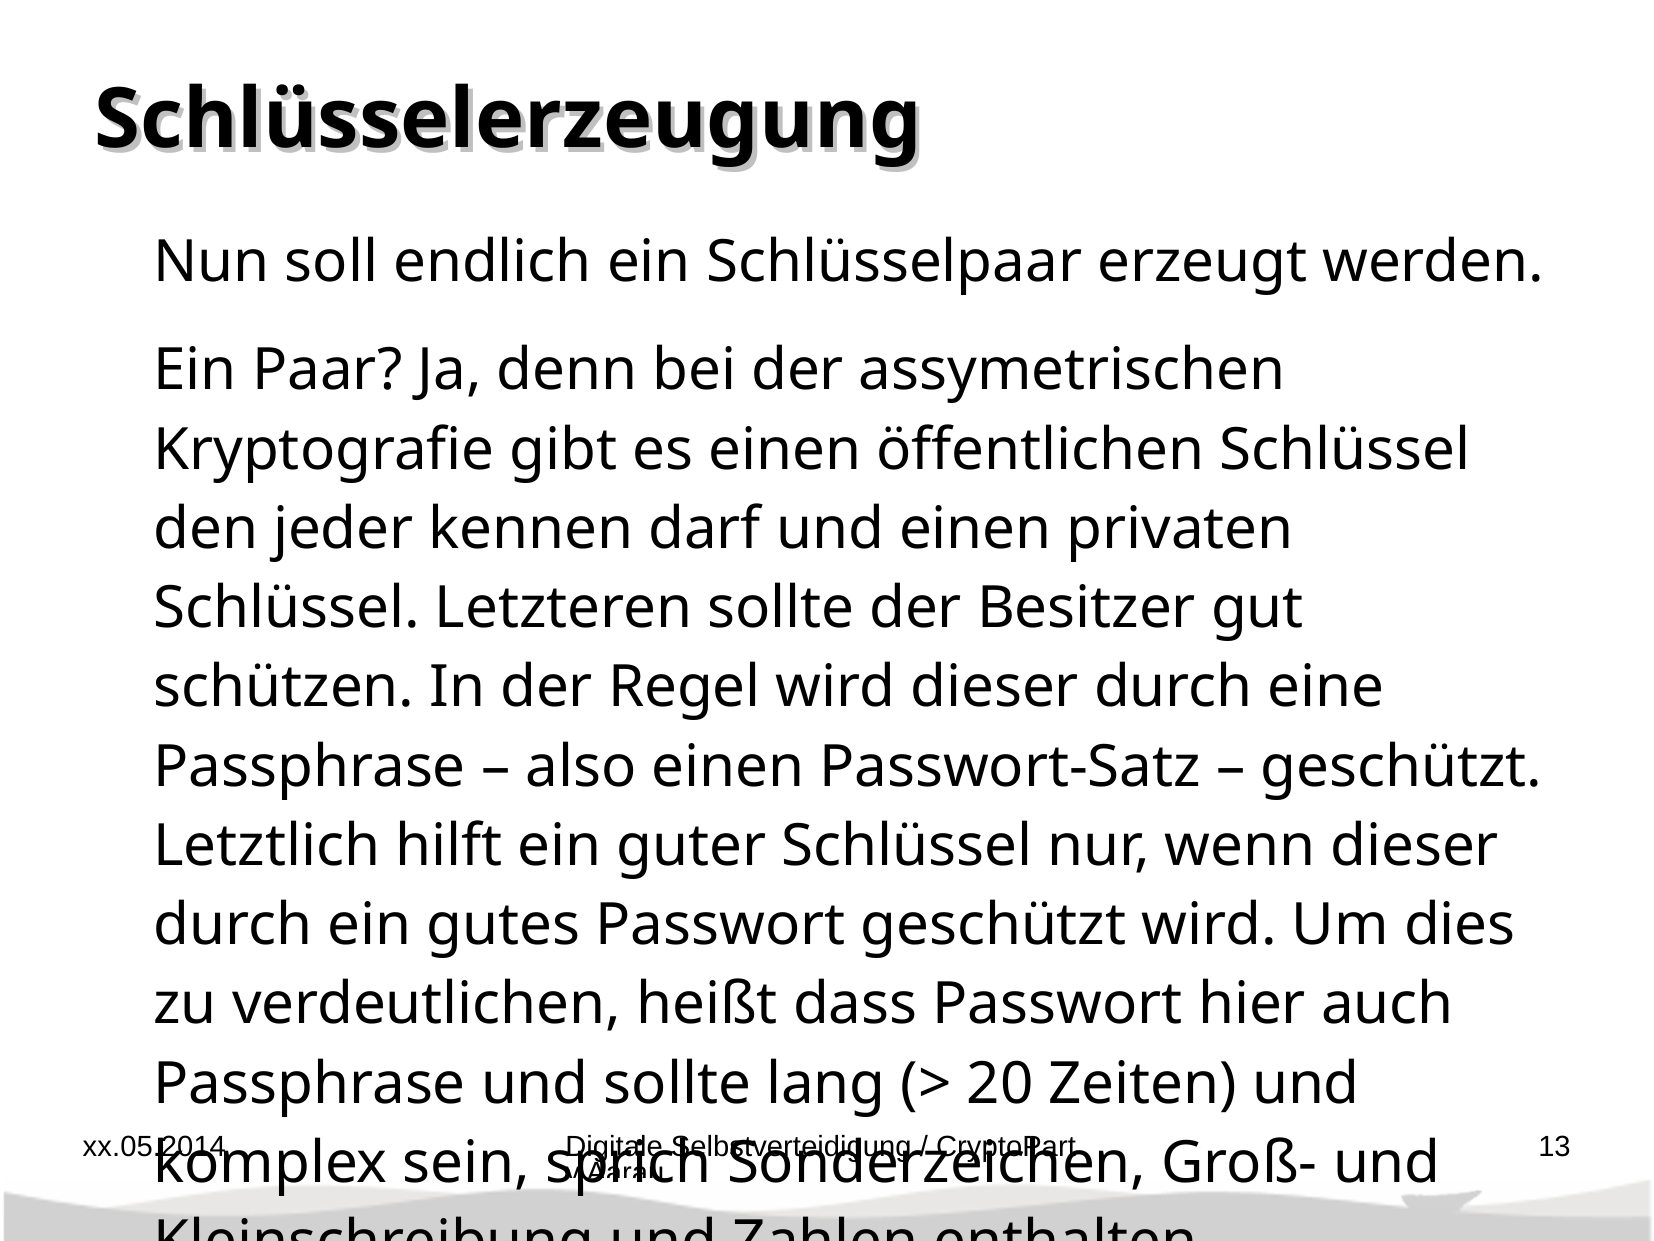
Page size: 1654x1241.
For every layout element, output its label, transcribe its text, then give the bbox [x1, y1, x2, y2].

picture [976, 1234, 992, 1241]
picture [942, 1233, 957, 1241]
picture [808, 1234, 824, 1241]
list Nun soll endlich ein Schlüsselpaar erzeugt werden. Ein Paar? Ja, denn bei der assymetrischen Kryptografie gibt es einen öffentlichen Schlüssel den jeder kennen darf und einen privaten Schlüssel. Letzteren sollte der Besitzer gut schützen. In der Regel wird dieser durch eine Passphrase – also einen Passwort-Satz – geschützt. Letztlich hilft ein guter Schlüssel nur, wenn dieser durch ein gutes Passwort geschützt wird. Um dies zu verdeutlichen, heißt dass Passwort hier auch Passphrase und sollte lang (> 20 Zeiten) und komplex sein, sprich Sonderzeichen, Groß- und Kleinschreibung und Zahlen enthalten. [82, 218, 1571, 1129]
picture [412, 1233, 427, 1241]
picture [655, 1234, 671, 1241]
picture [1033, 1234, 1049, 1241]
picture [892, 1234, 908, 1241]
title Schlüsselerzeugung [94, 11, 1583, 219]
picture [354, 1234, 370, 1241]
picture [690, 1233, 706, 1241]
picture [858, 1233, 873, 1241]
picture [1171, 1234, 1187, 1241]
picture [3, 1178, 1654, 1241]
picture [567, 1233, 583, 1241]
picture [262, 1234, 278, 1241]
picture [461, 1234, 478, 1241]
picture [213, 1233, 228, 1241]
picture [1137, 1233, 1152, 1241]
picture [532, 1234, 548, 1241]
